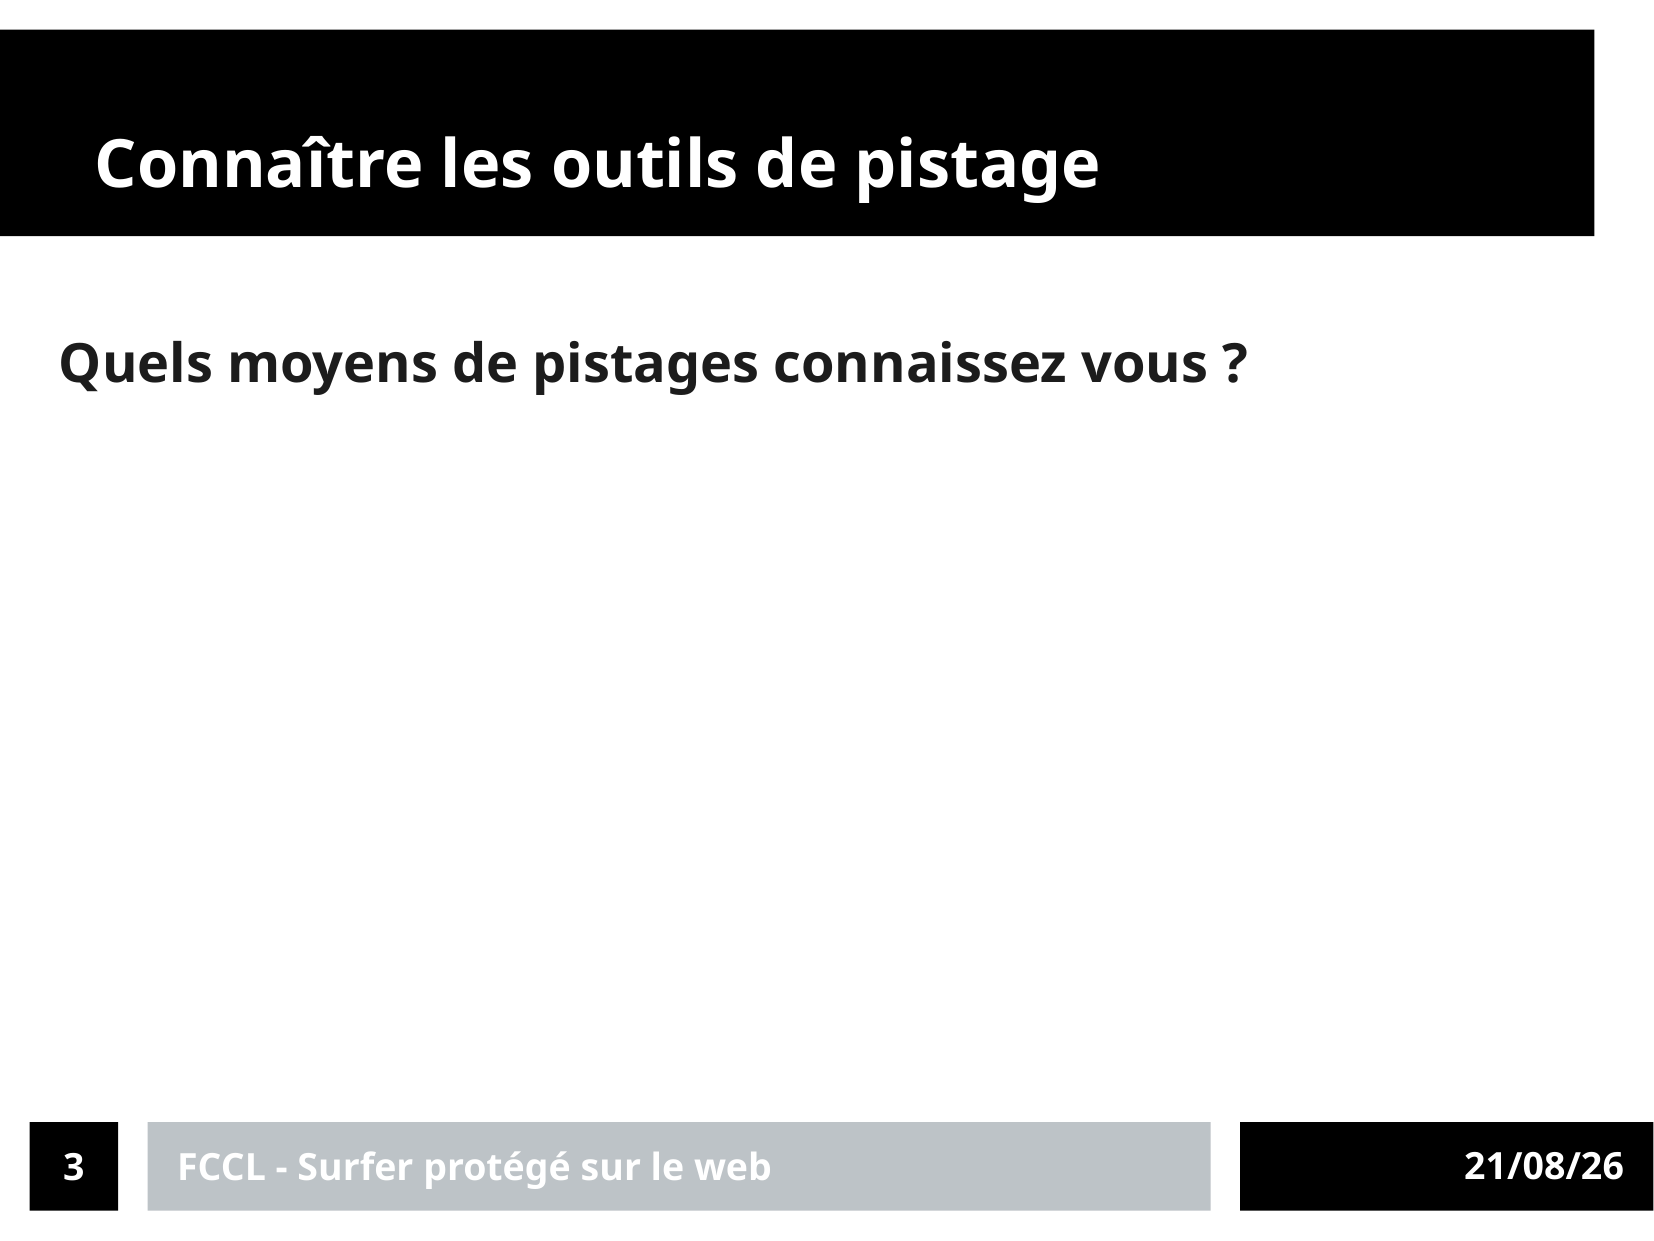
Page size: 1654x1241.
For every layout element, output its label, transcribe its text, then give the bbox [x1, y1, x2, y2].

title Connaître les outils de pistage [59, 59, 1595, 207]
list Quels moyens de pistages connaissez vous ? [59, 324, 1565, 1093]
